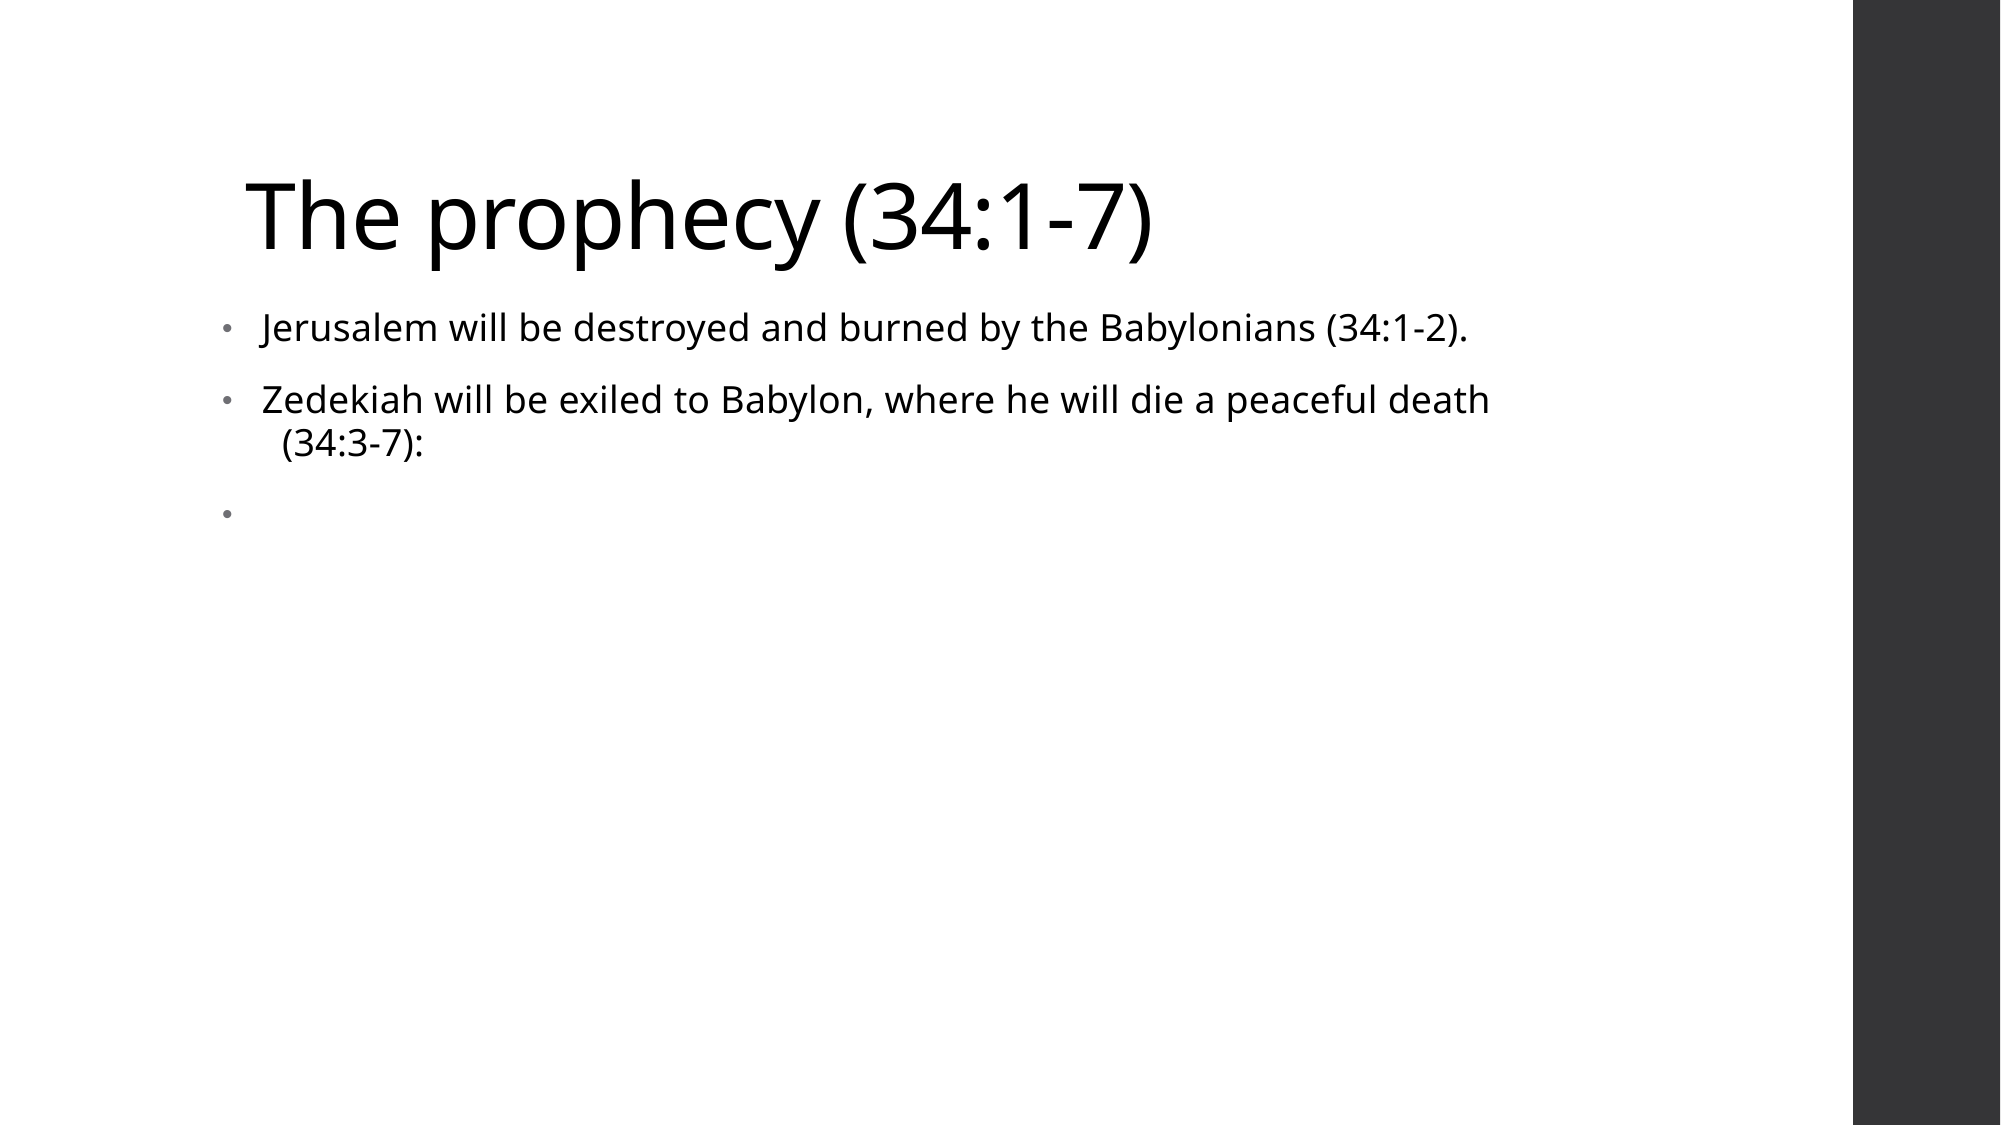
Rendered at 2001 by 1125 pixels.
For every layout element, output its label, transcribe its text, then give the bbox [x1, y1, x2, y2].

list Jerusalem will be destroyed and burned by the Babylonians (34:1-2). Zedekiah will be exiled to Babylon, where he will die a peaceful death (34:3-7): [206, 299, 1617, 1014]
title The prophecy (34:1-7) [206, 60, 1797, 278]
